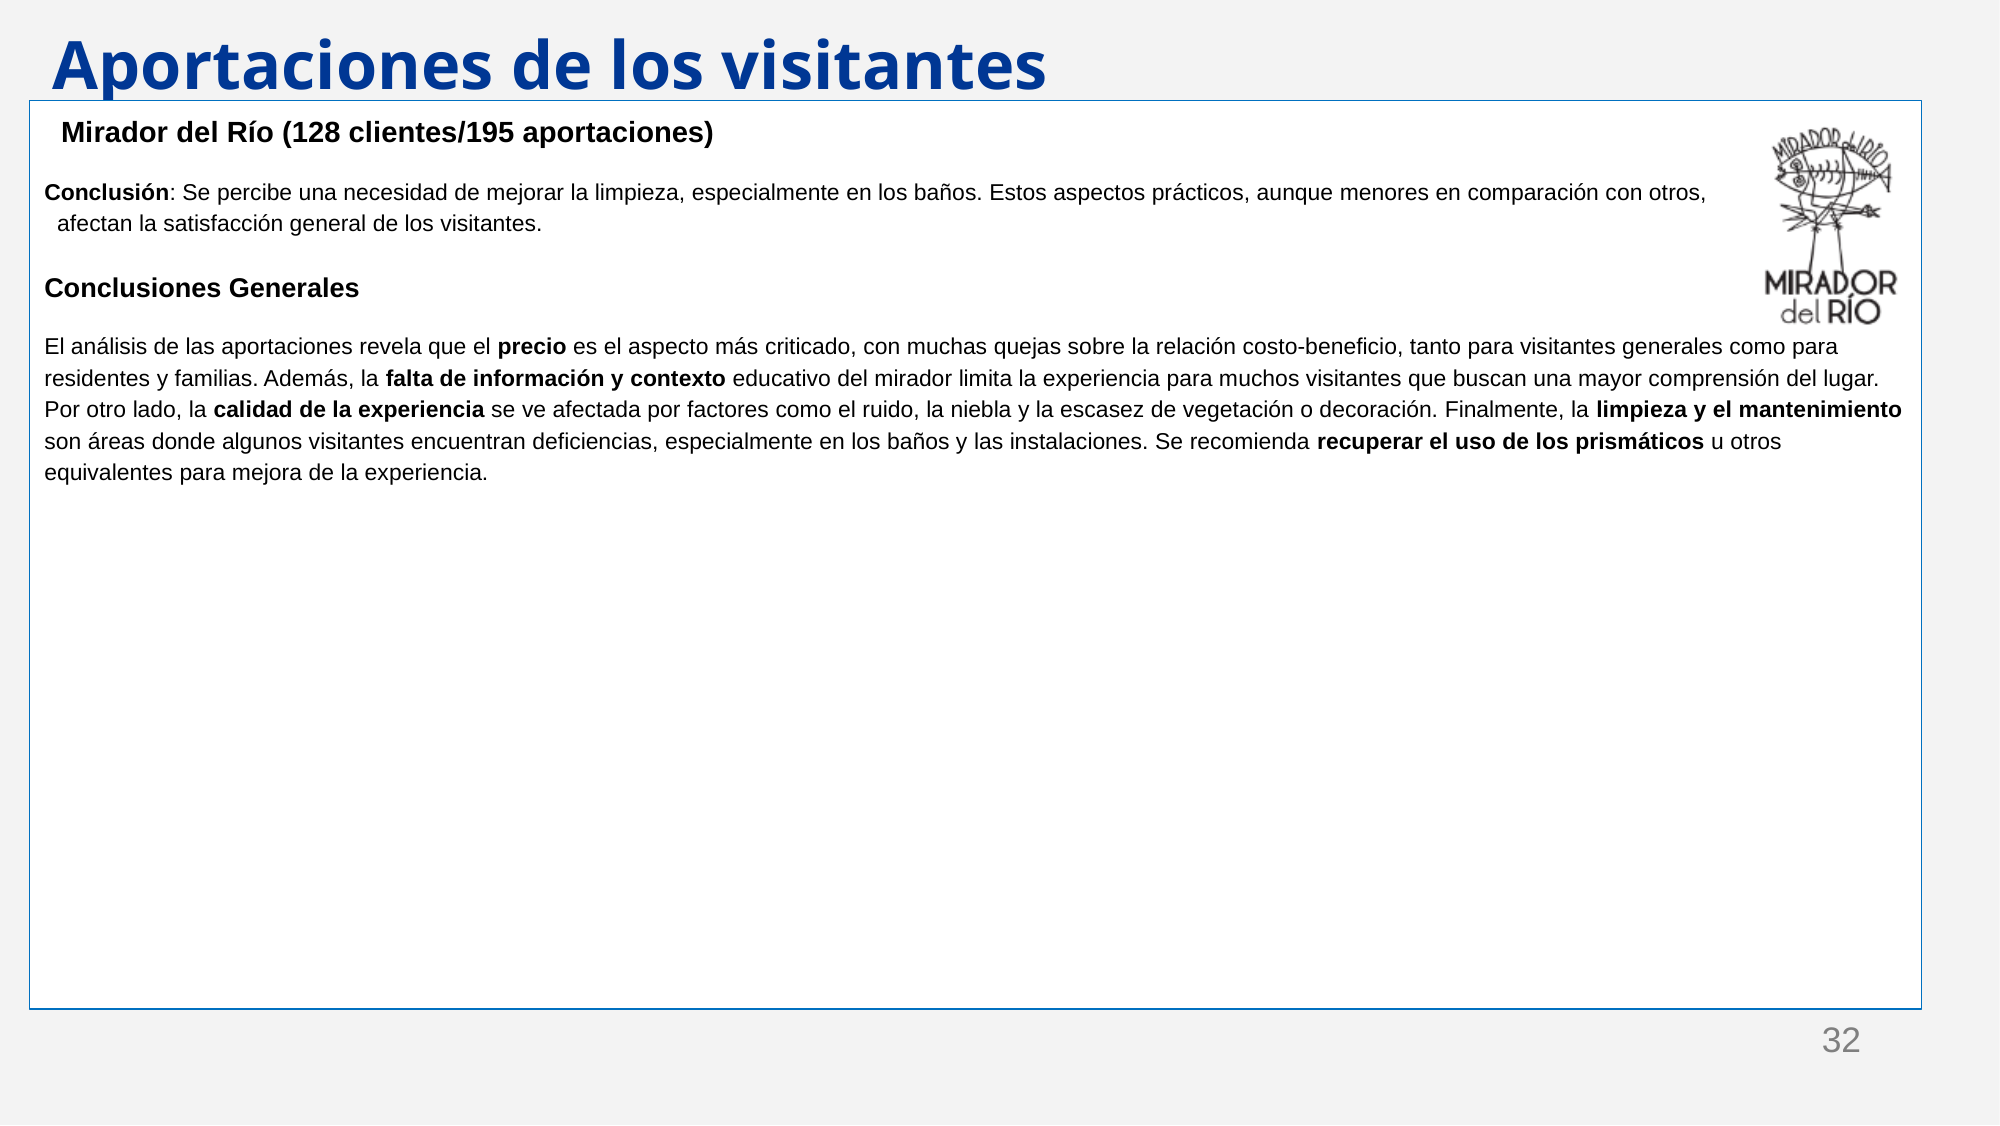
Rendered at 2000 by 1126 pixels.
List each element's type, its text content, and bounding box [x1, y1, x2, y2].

picture [1756, 114, 1910, 342]
text_box Mirador del Río (128 clientes/195 aportaciones) Conclusión: Se percibe una necesidad de mejorar la limpieza, especialmente en los baños. Estos aspectos prácticos, aunque menores en comparación con otros, afectan la satisfacción general de los visitantes. Conclusiones Generales El análisis de las aportaciones revela que el precio es el aspecto más criticado, con muchas quejas sobre la relación costo-beneficio, tanto para visitantes generales como para residentes y familias. Además, la falta de información y contexto educativo del mirador limita la experiencia para muchos visitantes que buscan una mayor comprensión del lugar. Por otro lado, la calidad de la experiencia se ve afectada por factores como el ruido, la niebla y la escasez de vegetación o decoración. Finalmente, la limpieza y el mantenimiento son áreas donde algunos visitantes encuentran deficiencias, especialmente en los baños y las instalaciones. Se recomienda recuperar el uso de los prismáticos u otros equivalentes para mejora de la experiencia. [29, 100, 1922, 1009]
text_box Aportaciones de los visitantes [52, 0, 1945, 126]
slide_number <number> [1412, 1008, 1880, 1069]
